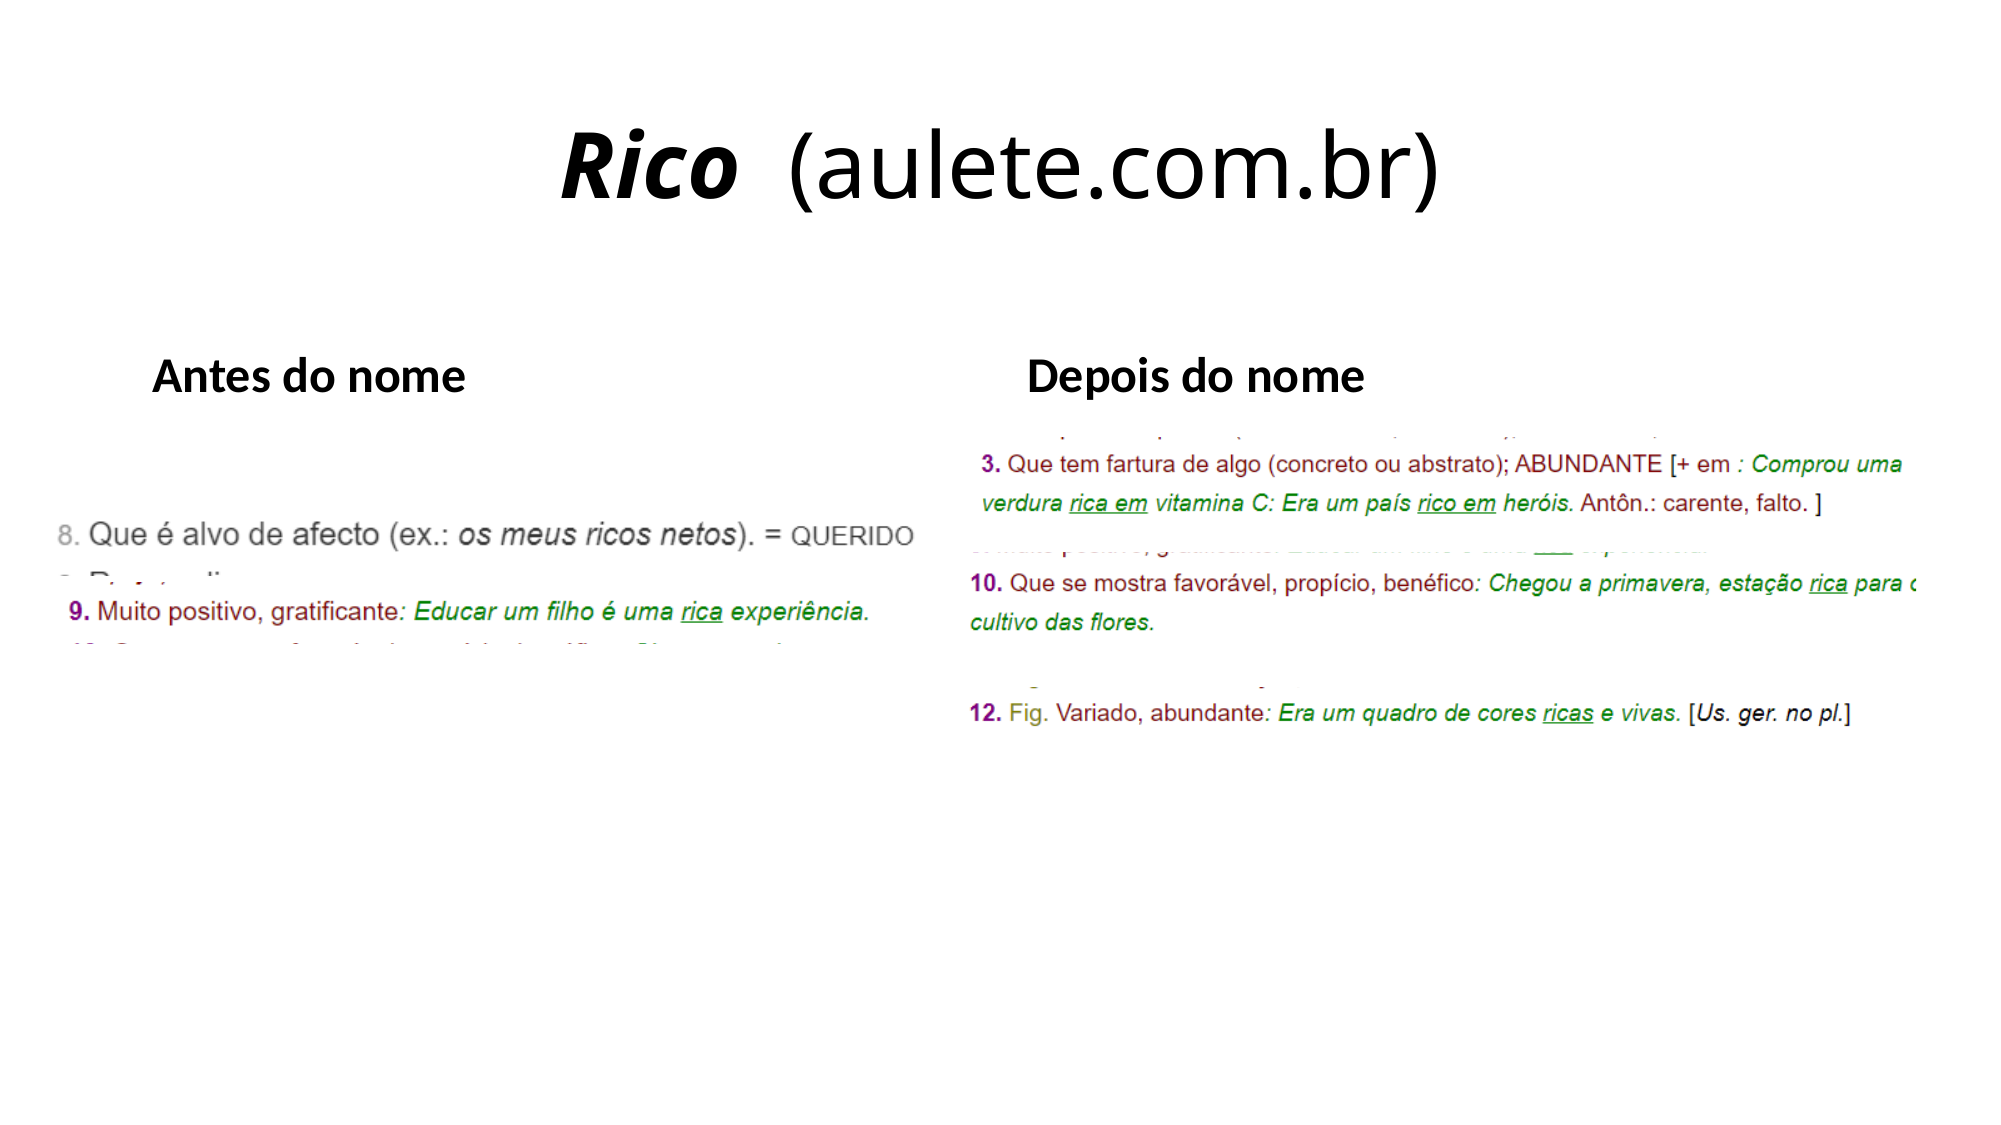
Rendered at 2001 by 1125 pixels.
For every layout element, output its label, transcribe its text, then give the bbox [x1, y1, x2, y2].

picture [33, 582, 873, 644]
list Antes do nome [137, 275, 984, 411]
picture [958, 552, 1917, 636]
picture [33, 437, 1938, 576]
picture [938, 687, 1922, 738]
list Depois do nome [1012, 275, 1863, 411]
title Rico (aulete.com.br) [137, 59, 1863, 278]
